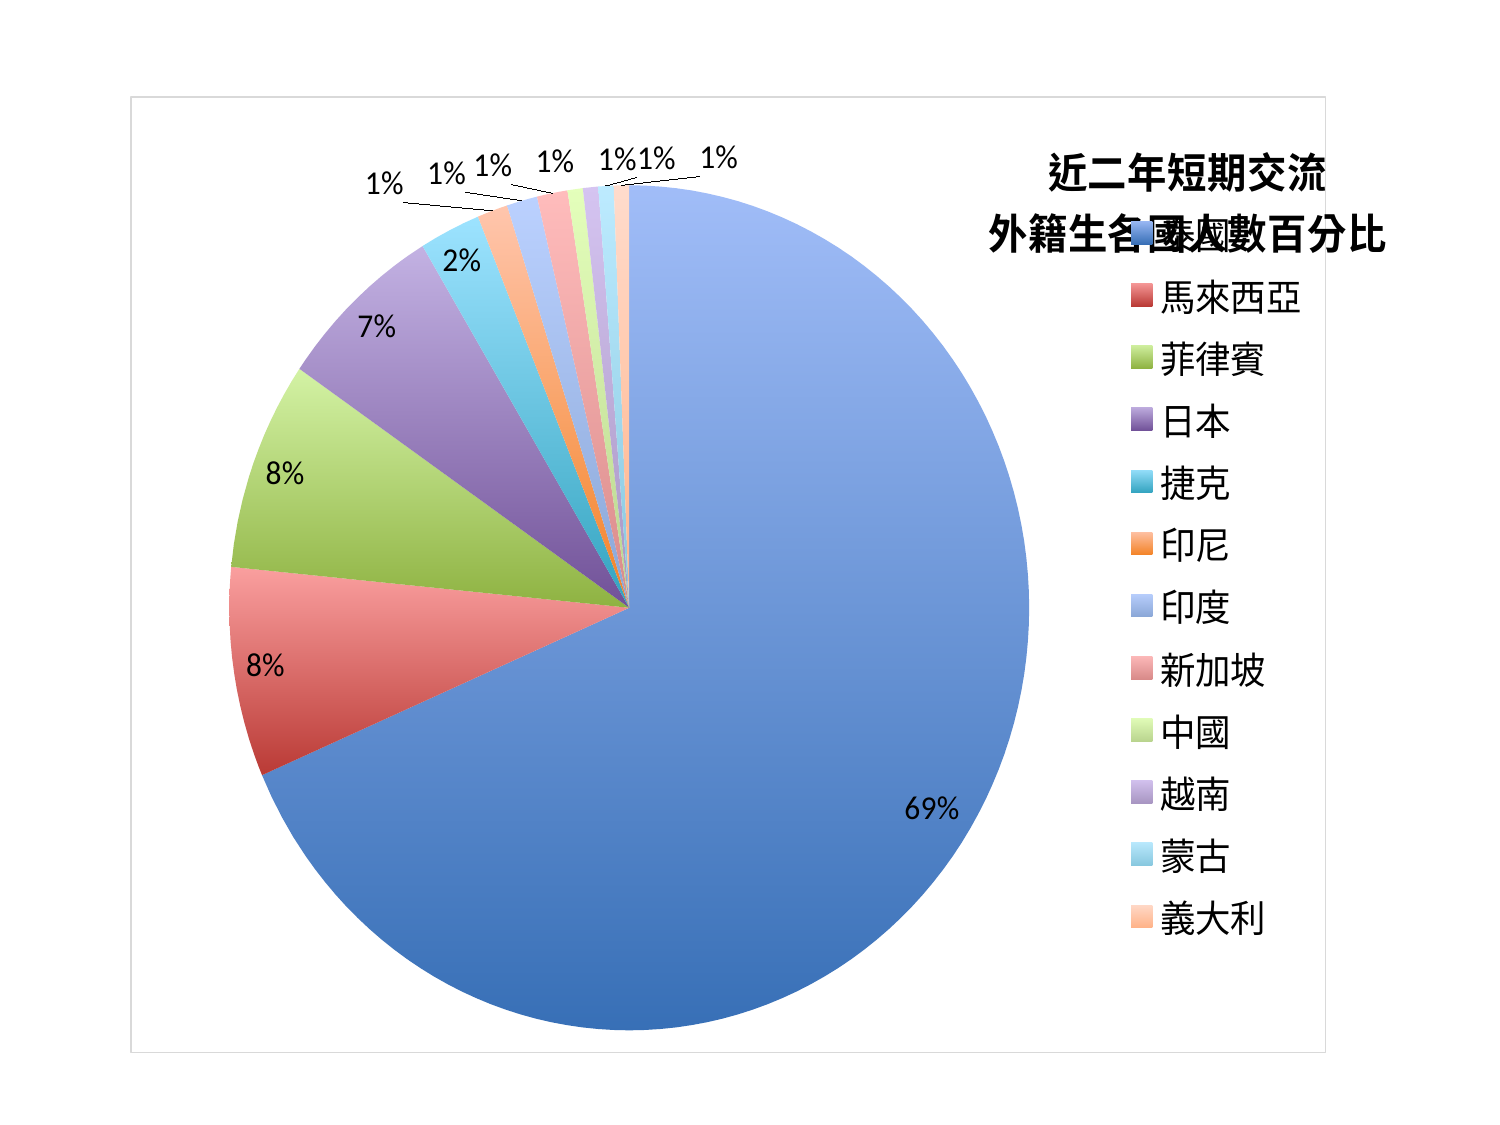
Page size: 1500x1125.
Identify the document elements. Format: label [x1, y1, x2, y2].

chart [130, 96, 1395, 1054]
